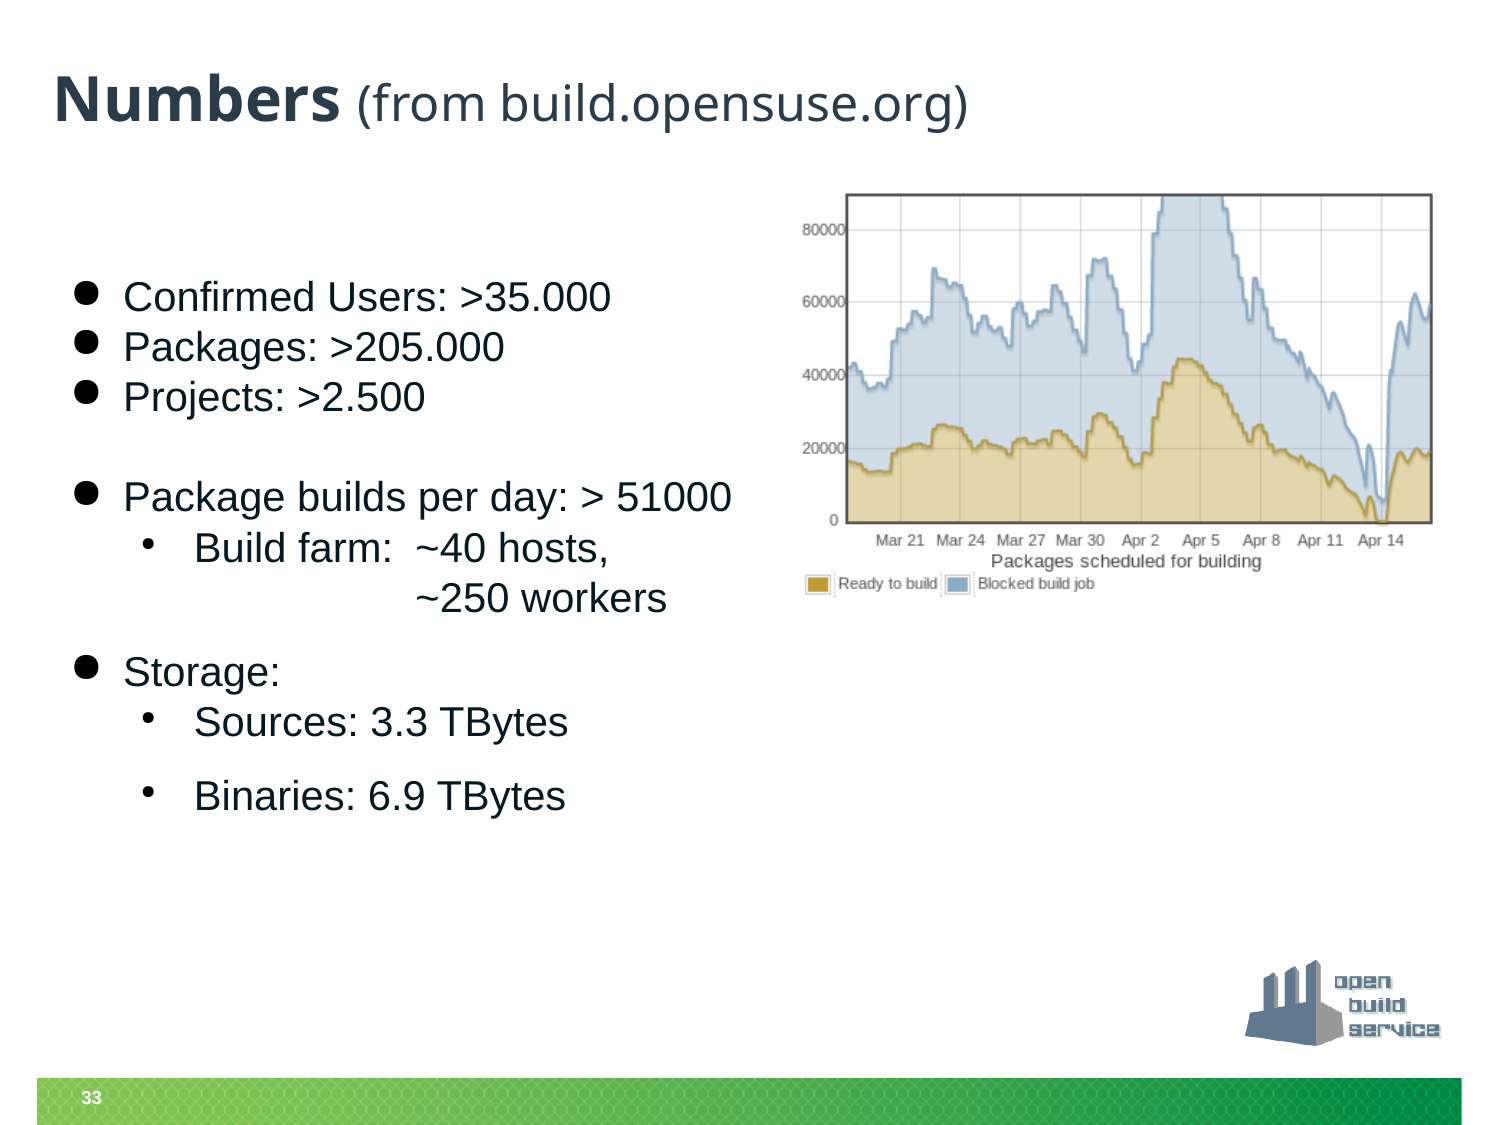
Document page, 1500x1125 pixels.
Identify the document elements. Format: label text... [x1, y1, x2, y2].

picture [37, 1078, 1462, 1125]
title Numbers (from build.opensuse.org) [37, 51, 1388, 209]
picture [1245, 960, 1441, 1046]
list Confirmed Users: >35.000 Packages: >205.000 Projects: >2.500 Package builds per day: > 51000 Build farm: ~40 hosts, ~250 workers Storage: Sources: 3.3 TBytes Binaries: 6.9 TBytes [37, 262, 1388, 1005]
picture [765, 175, 1456, 616]
